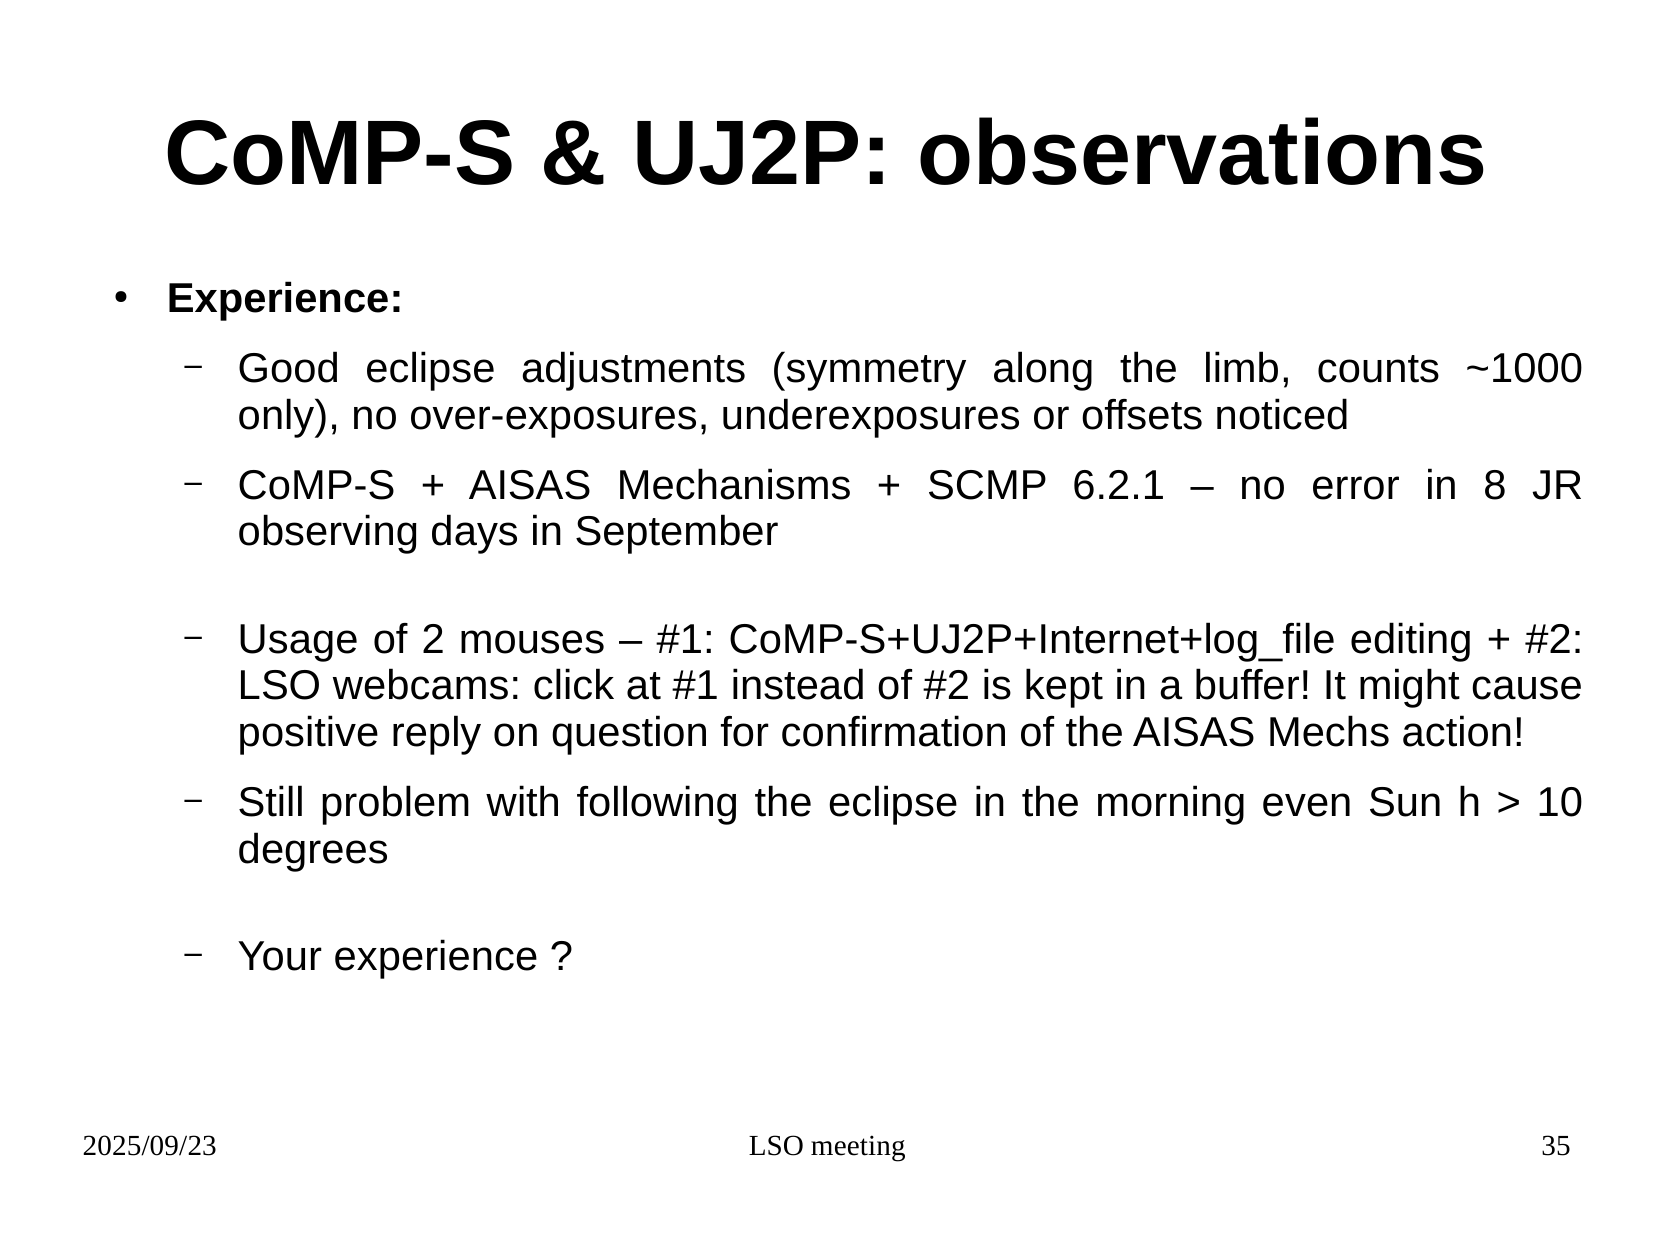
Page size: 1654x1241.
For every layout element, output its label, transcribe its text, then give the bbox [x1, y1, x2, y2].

list Experience: Good eclipse adjustments (symmetry along the limb, counts ~1000 only), no over-exposures, underexposures or offsets noticed CoMP-S + AISAS Mechanisms + SCMP 6.2.1 – no error in 8 JR observing days in September Usage of 2 mouses – #1: CoMP-S+UJ2P+Internet+log_file editing + #2: LSO webcams: click at #1 instead of #2 is kept in a buffer! It might cause positive reply on question for confirmation of the AISAS Mechs action! Still problem with following the eclipse in the morning even Sun h > 10 degrees Your experience ? [95, 274, 1585, 1218]
title CoMP-S & UJ2P: observations [82, 49, 1571, 257]
